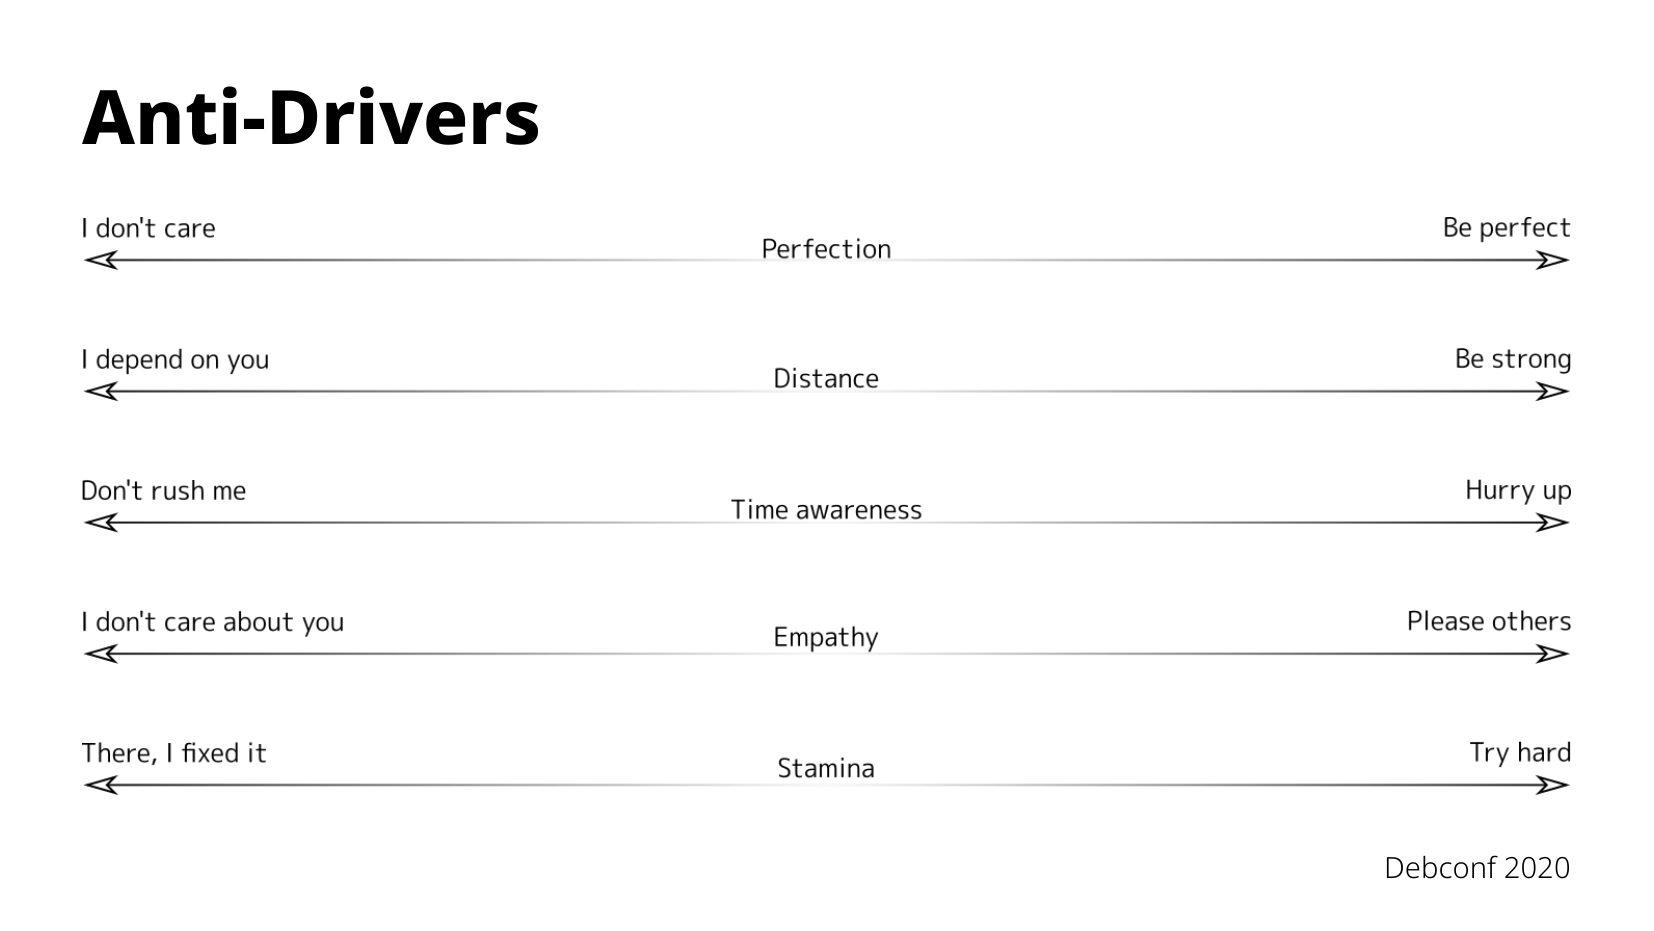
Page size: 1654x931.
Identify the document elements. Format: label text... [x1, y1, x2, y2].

title Anti-Drivers [82, 37, 1571, 193]
picture [82, 217, 1571, 795]
